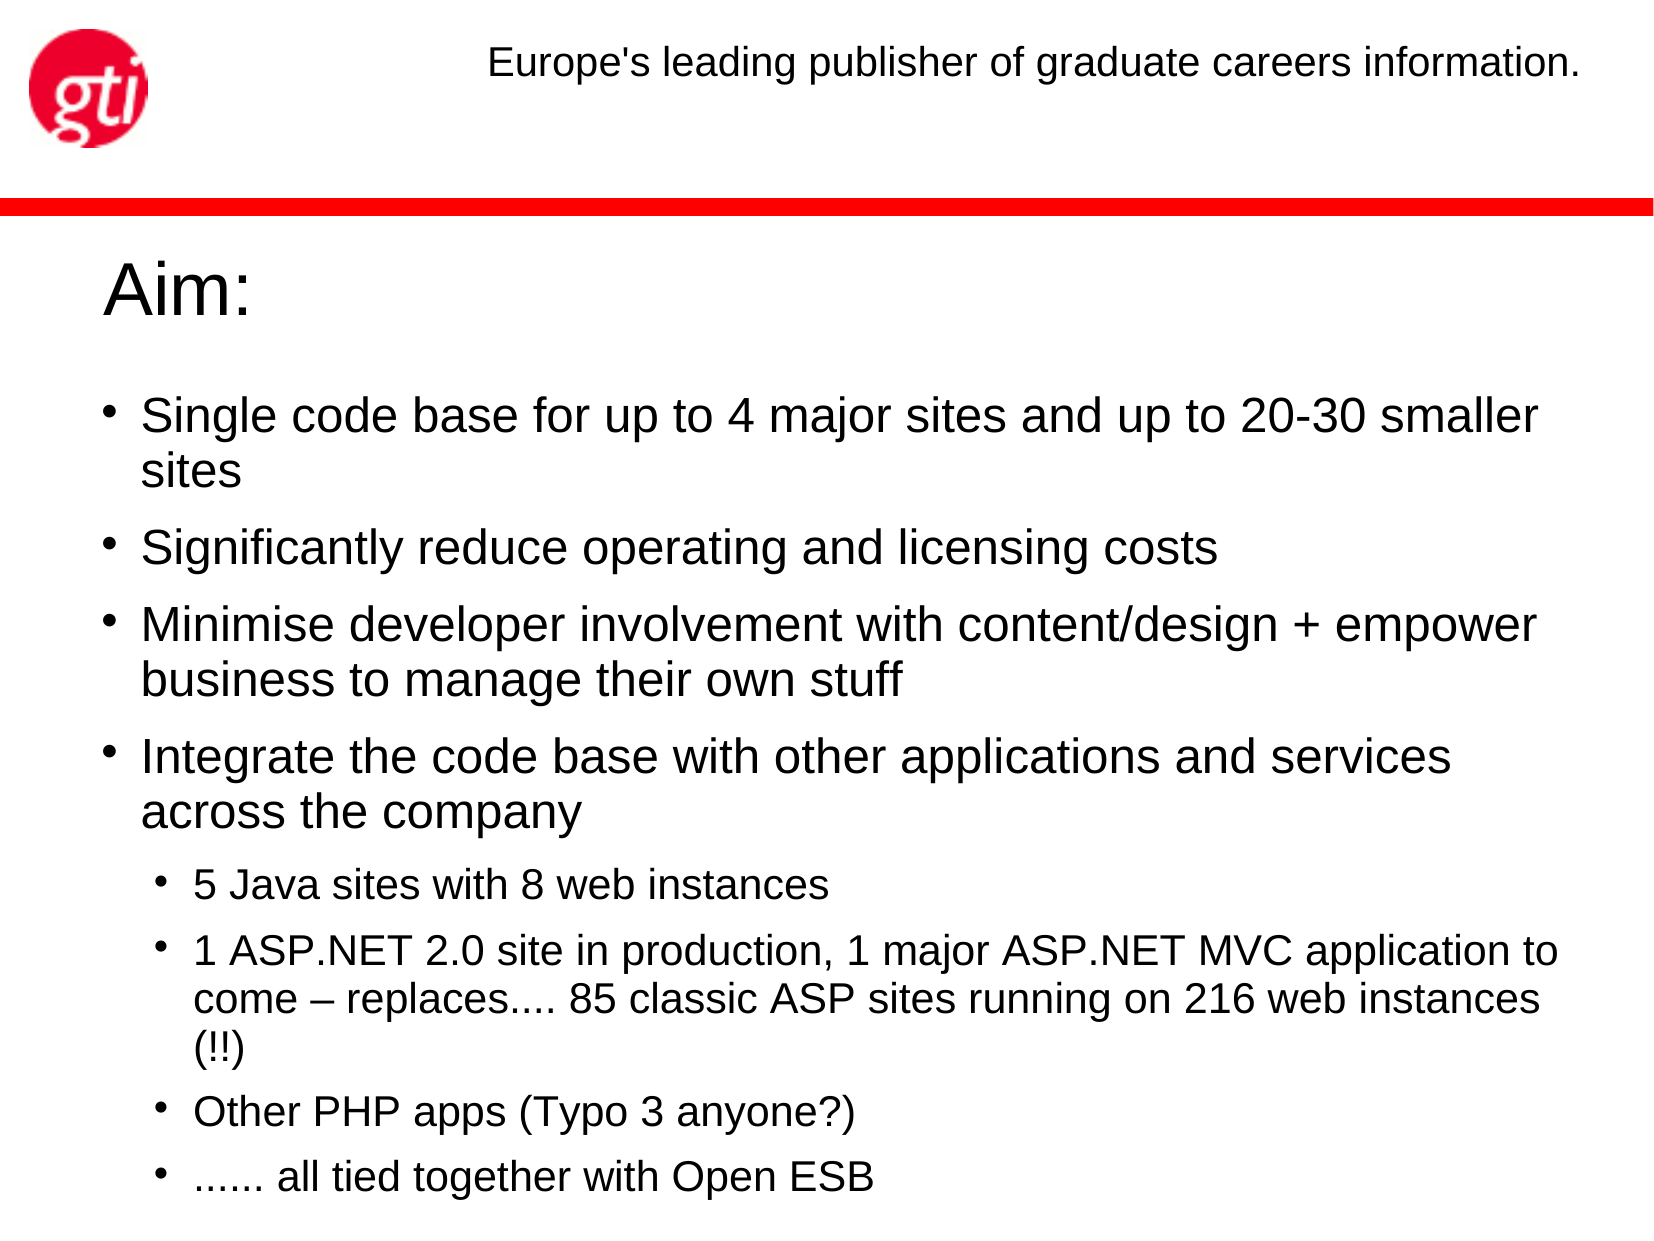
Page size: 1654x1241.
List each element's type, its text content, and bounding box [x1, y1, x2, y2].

text_box Aim: [88, 236, 269, 335]
picture [29, 29, 148, 148]
list Single code base for up to 4 major sites and up to 20-30 smaller sites Significantly reduce operating and licensing costs Minimise developer involvement with content/design + empower business to manage their own stuff Integrate the code base with other applications and services across the company 5 Java sites with 8 web instances 1 ASP.NET 2.0 site in production, 1 major ASP.NET MVC application to come – replaces.... 85 classic ASP sites running on 216 web instances (!!) Other PHP apps (Typo 3 anyone?) ...... all tied together with Open ESB [88, 383, 1577, 1203]
text_box Europe's leading publisher of graduate careers information. [472, 29, 1597, 91]
